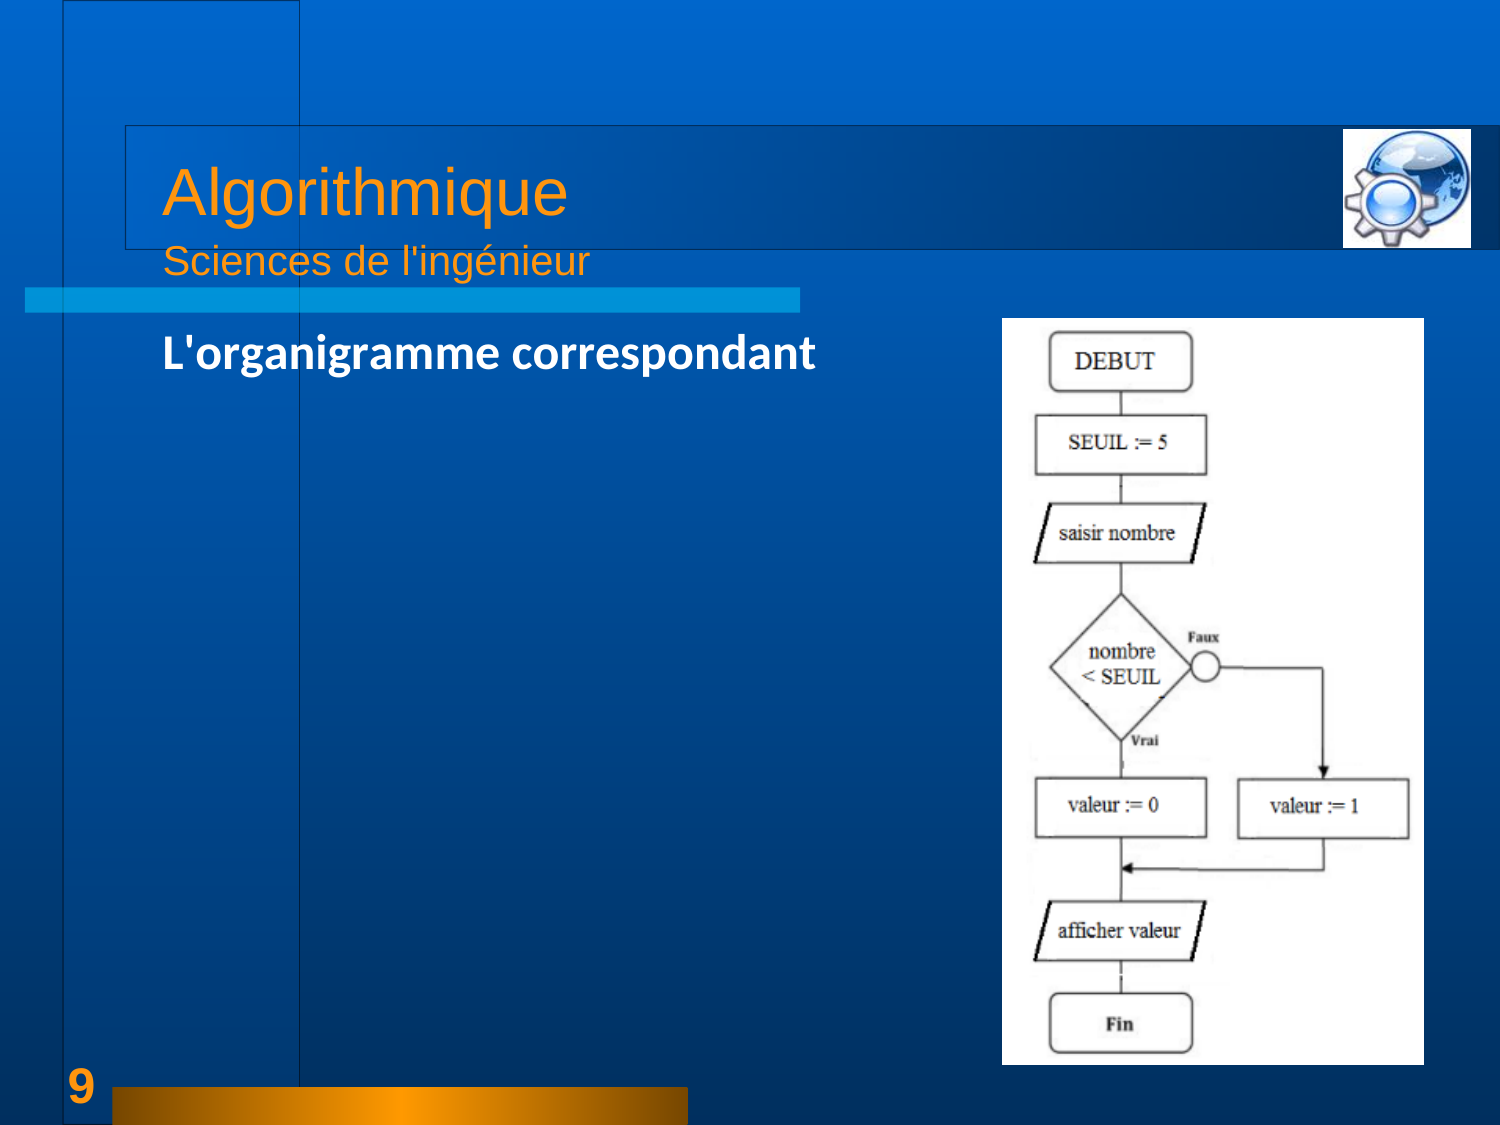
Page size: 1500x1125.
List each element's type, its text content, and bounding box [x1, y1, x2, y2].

picture [1343, 129, 1471, 248]
text_box L'organigramme correspondant [147, 324, 1418, 544]
picture [1002, 318, 1424, 1065]
